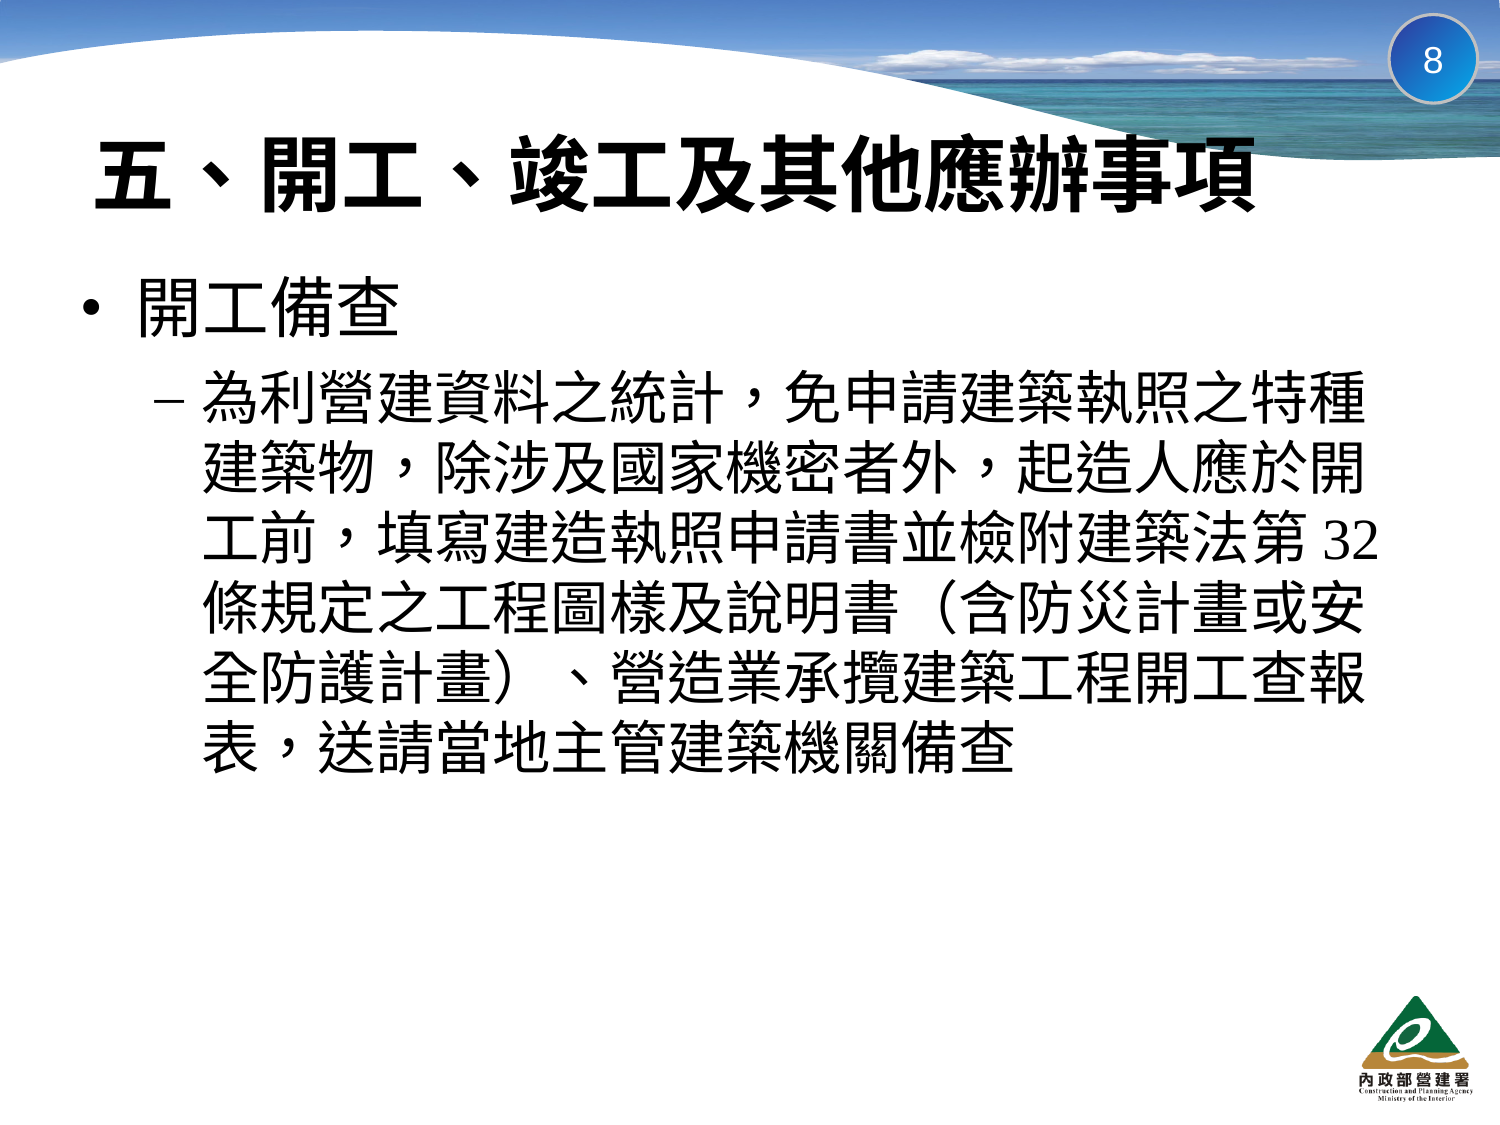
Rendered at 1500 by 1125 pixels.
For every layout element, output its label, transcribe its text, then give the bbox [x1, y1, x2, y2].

picture [1436, 996, 1473, 1102]
text_box 五、開工、竣工及其他應辦事項 [76, 78, 1427, 266]
list 開工備查 為利營建資料之統計，免申請建築執照之特種建築物，除涉及國家機密者外，起造人應於開工前，填寫建造執照申請書並檢附建築法第32條規定之工程圖樣及說明書（含防災計畫或安全防護計畫）、營造業承攬建築工程開工查報表，送請當地主管建築機關備查 [64, 267, 1436, 1125]
